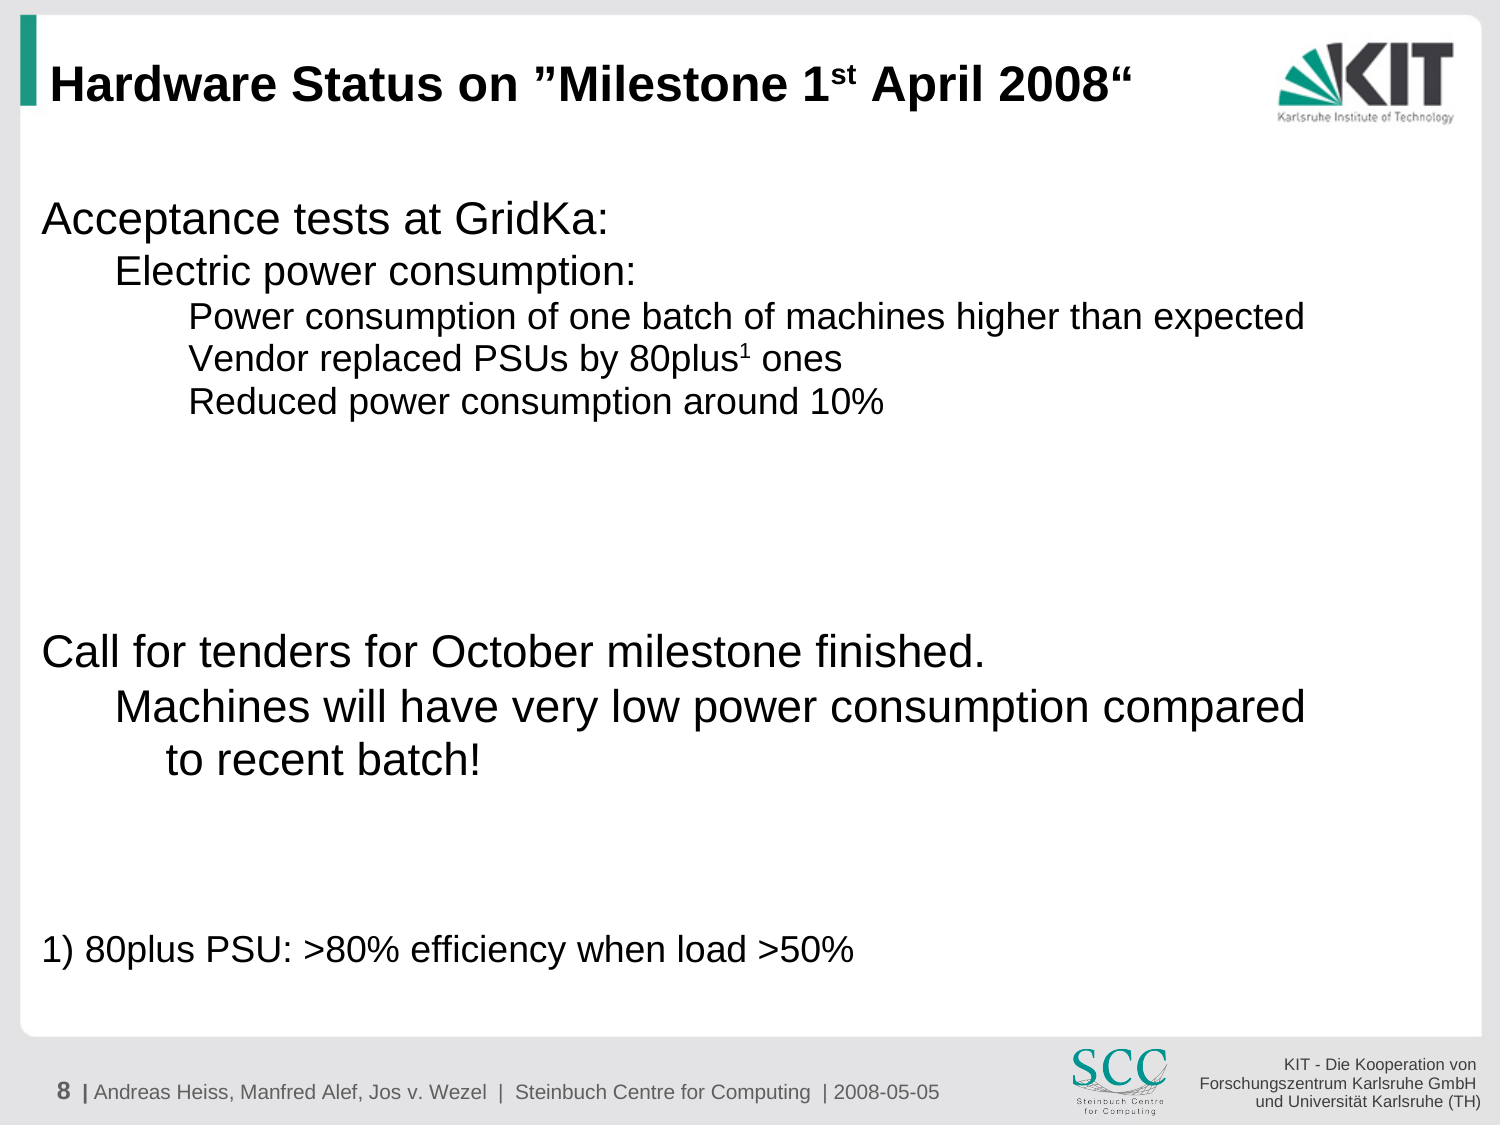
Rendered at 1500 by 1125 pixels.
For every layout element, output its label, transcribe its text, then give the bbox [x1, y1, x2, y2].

picture [0, 0, 1500, 1125]
title Hardware Status on ”Milestone 1st April 2008“ [49, 36, 1247, 137]
list Acceptance tests at GridKa: Electric power consumption: Power consumption of one batch of machines higher than expected Vendor replaced PSUs by 80plus1 ones Reduced power consumption around 10% Call for tenders for October milestone finished. Machines will have very low power consumption compared to recent batch! 1) 80plus PSU: >80% efficiency when load >50% [41, 196, 1459, 1012]
